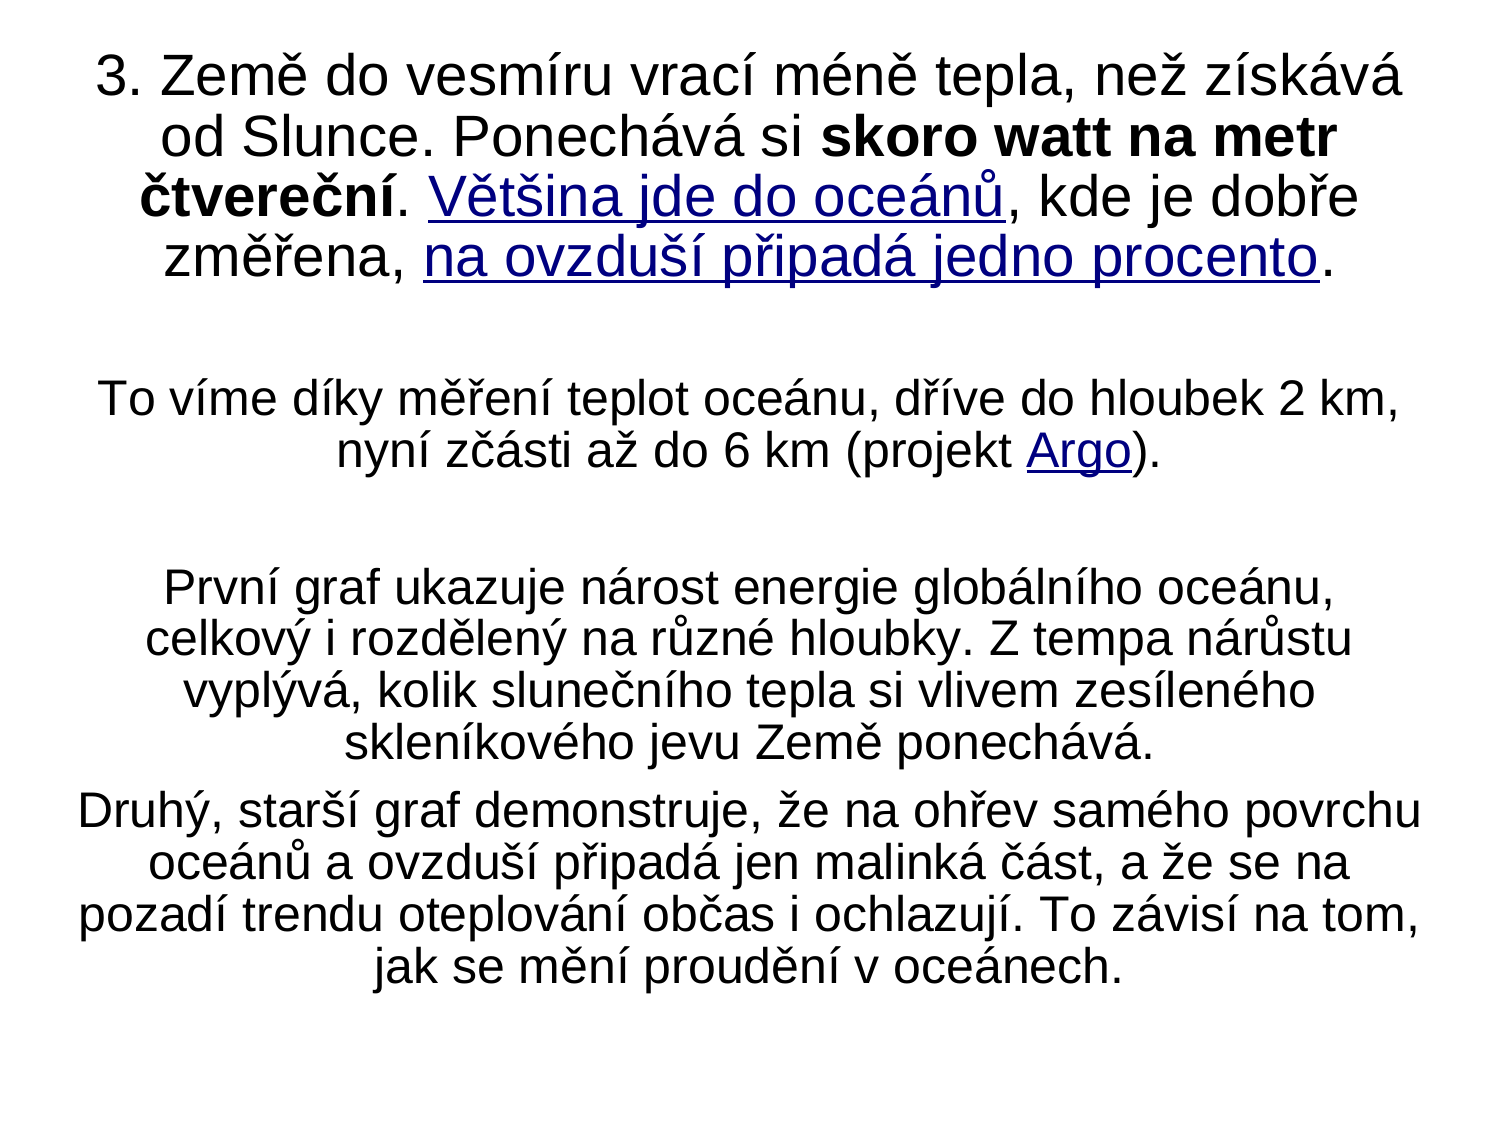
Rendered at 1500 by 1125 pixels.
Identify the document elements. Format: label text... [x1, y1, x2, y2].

subtitle 3. Země do vesmíru vrací méně tepla, než získává od Slunce. Ponechává si skoro watt na metr čtvereční. Většina jde do oceánů, kde je dobře změřena, na ovzduší připadá jedno procento. To víme díky měření teplot oceánu, dříve do hloubek 2 km, nyní zčásti až do 6 km (projekt Argo). První graf ukazuje nárost energie globálního oceánu, celkový i rozdělený na různé hloubky. Z tempa nárůstu vyplývá, kolik slunečního tepla si vlivem zesíleného skleníkového jevu Země ponechává. Druhý, starší graf demonstruje, že na ohřev samého povrchu oceánů a ovzduší připadá jen malinká část, a že se na pozadí trendu oteplování občas i ochlazují. To závisí na tom, jak se mění proudění v oceánech. [75, 43, 1425, 1066]
